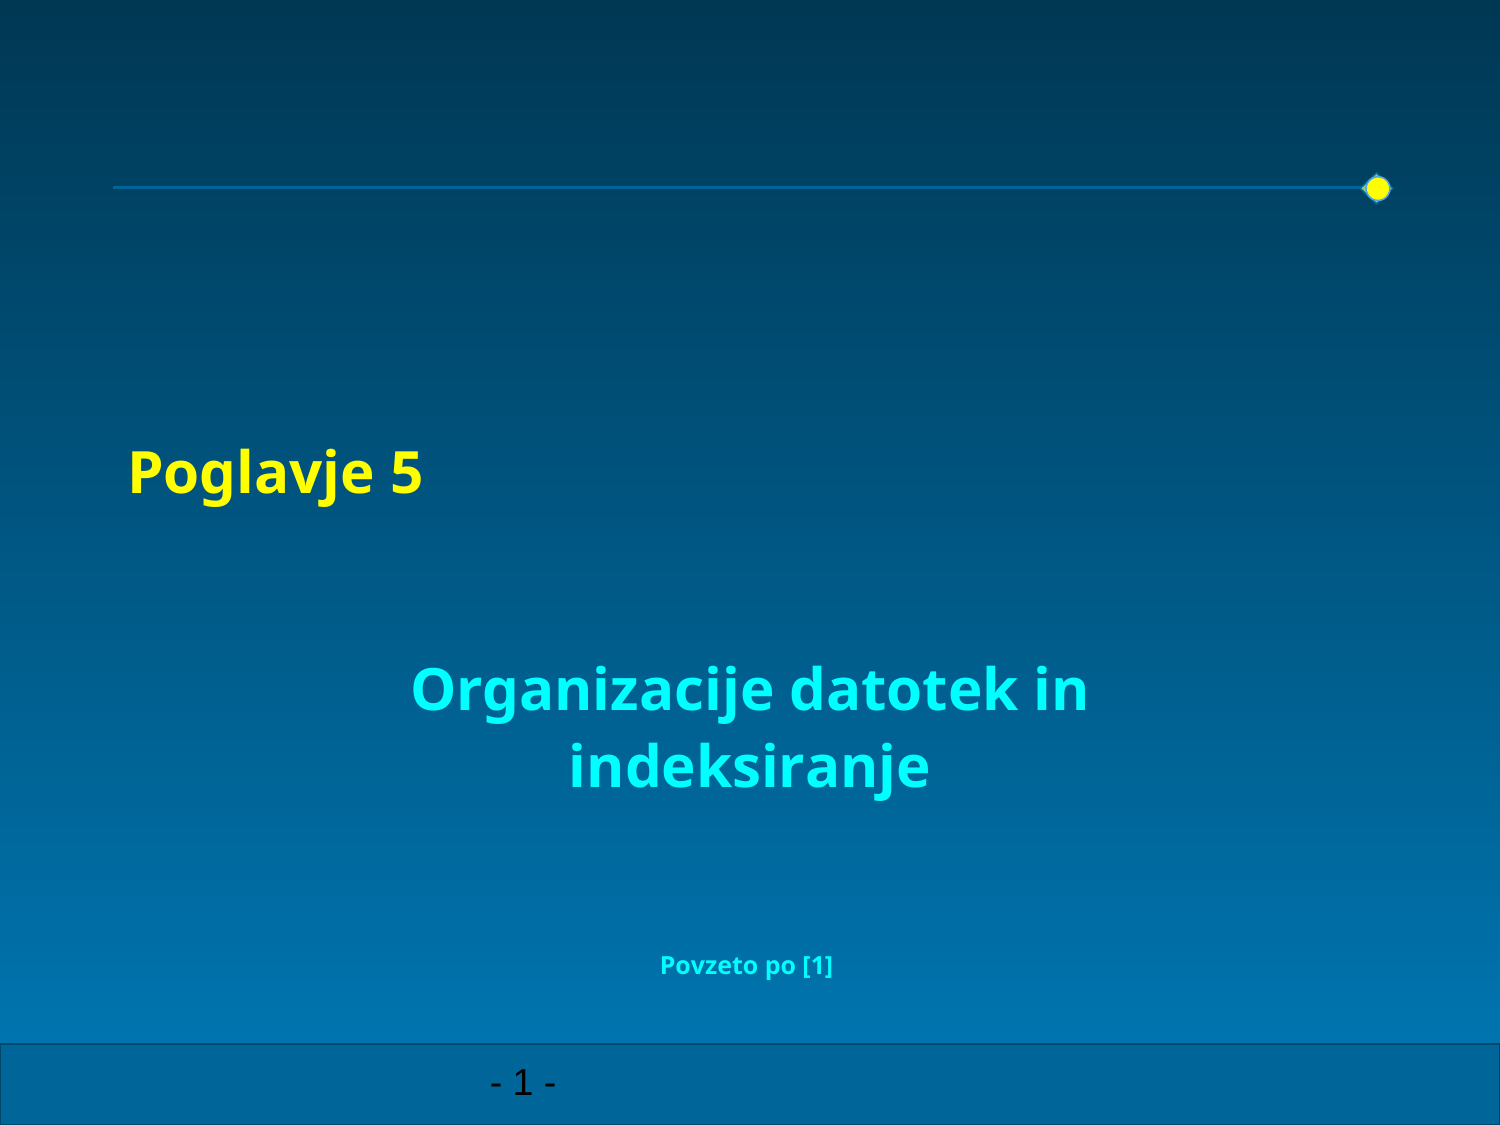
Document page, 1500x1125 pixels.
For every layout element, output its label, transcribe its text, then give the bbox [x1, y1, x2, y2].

title Poglavje 5 [112, 349, 1388, 591]
subtitle Organizacije datotek in indeksiranje Povzeto po [1] [225, 637, 1276, 926]
